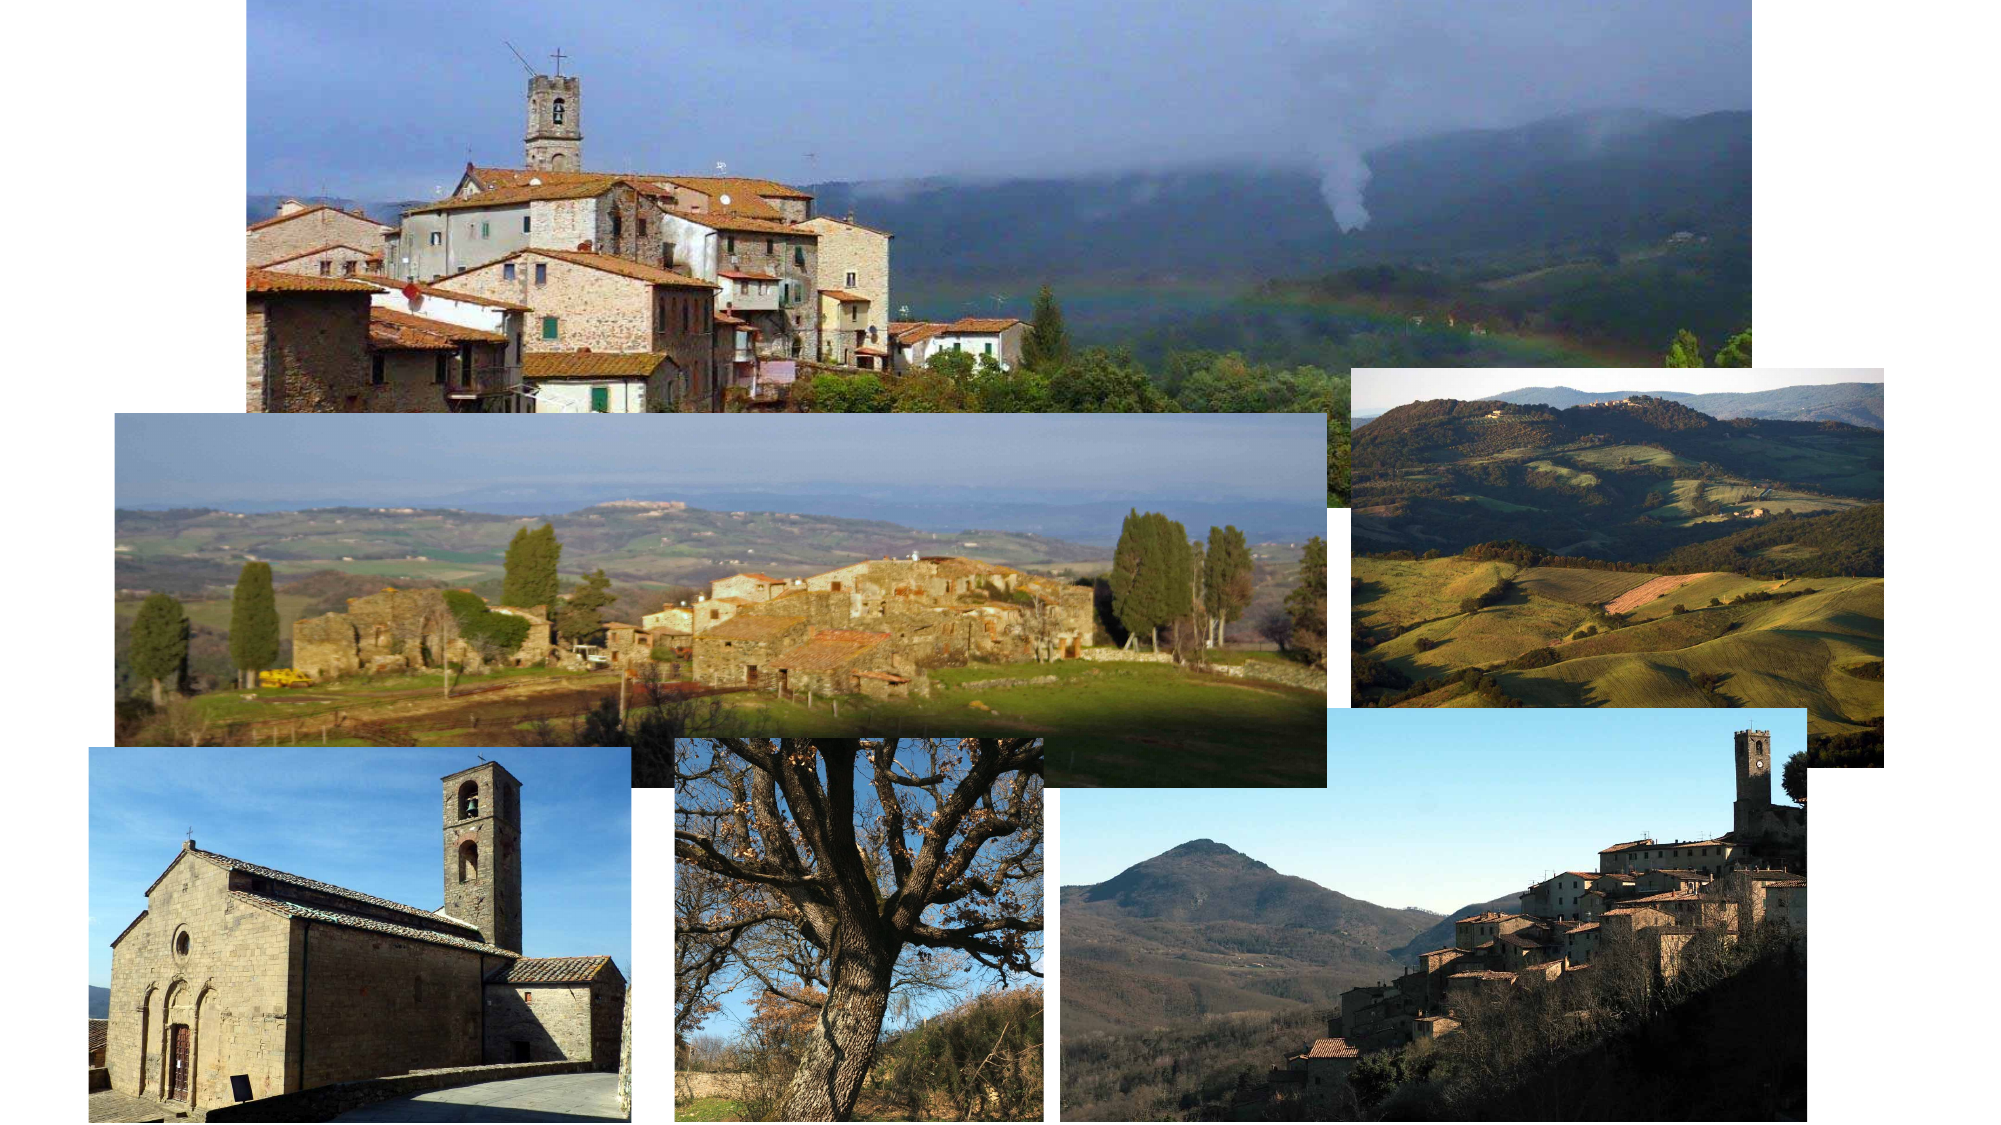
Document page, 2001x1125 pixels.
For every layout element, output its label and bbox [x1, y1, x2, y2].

picture [88, 0, 1884, 1123]
